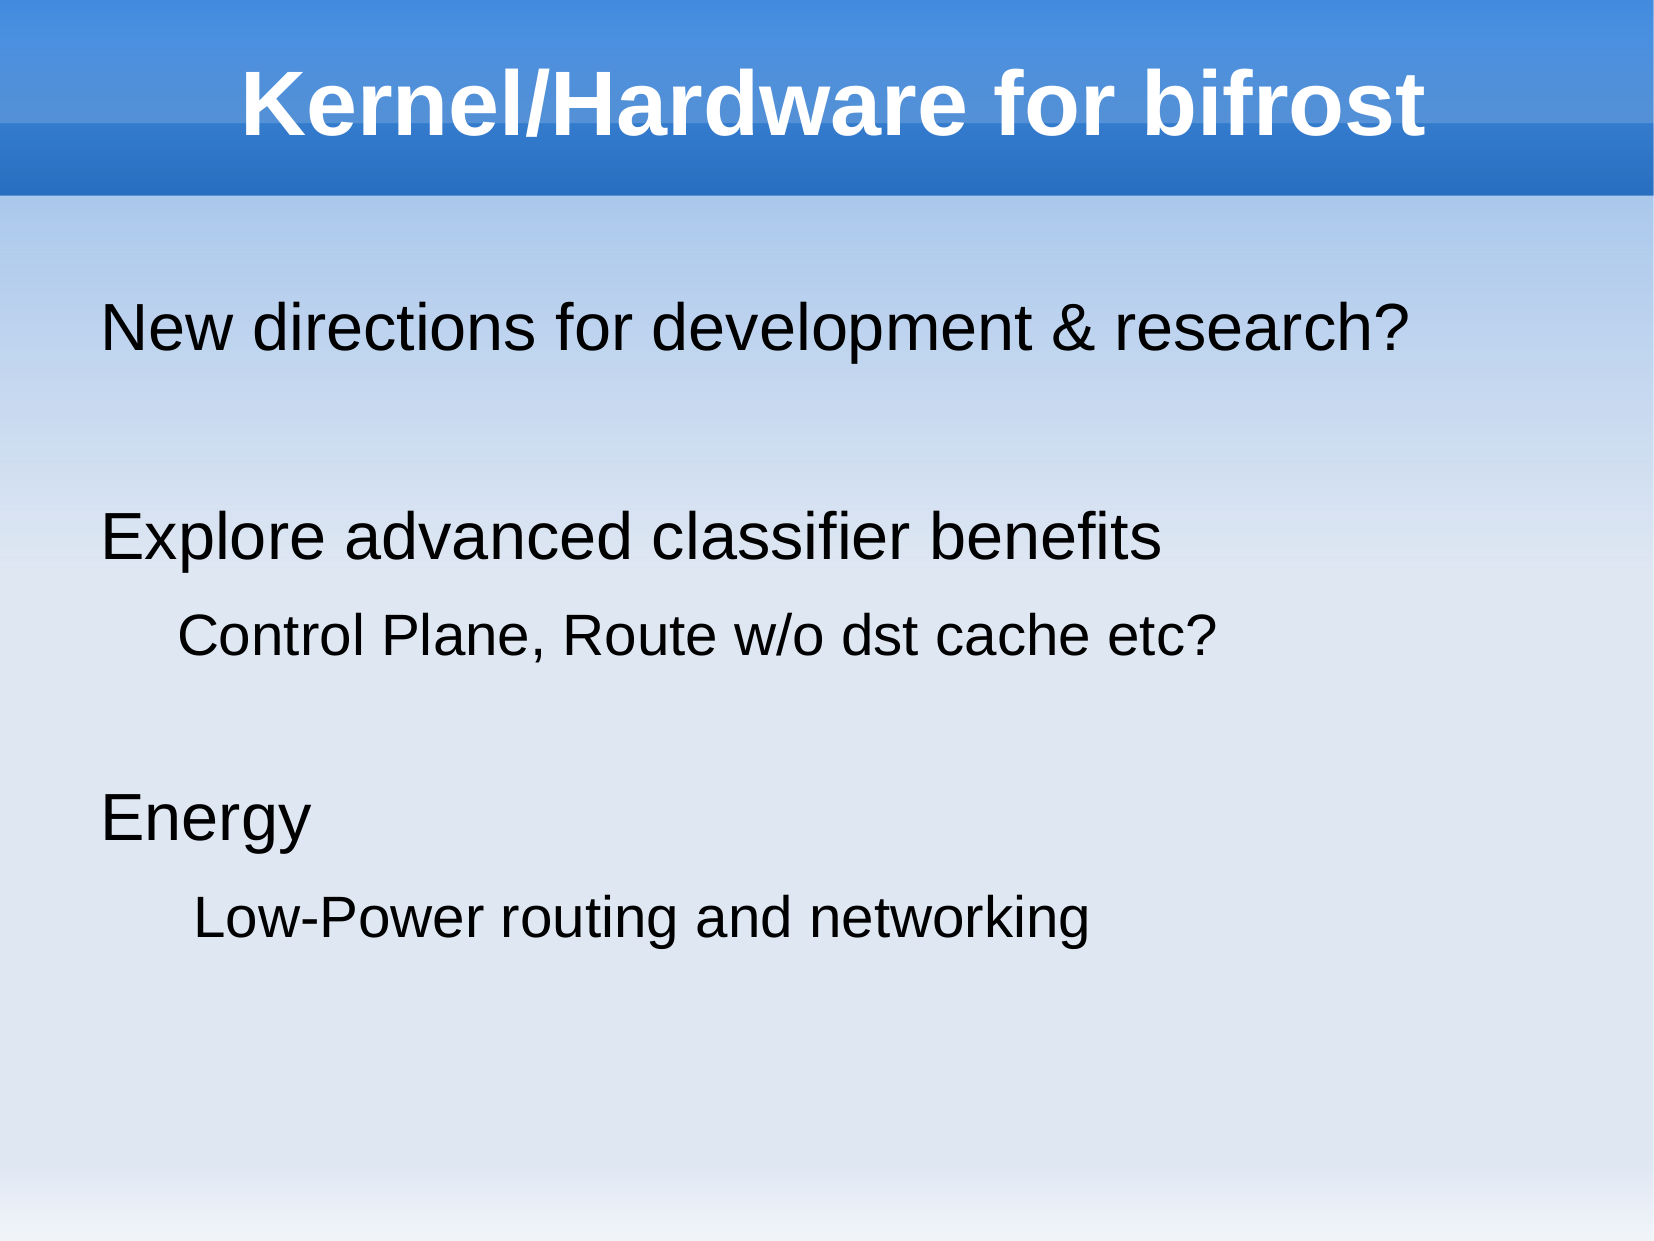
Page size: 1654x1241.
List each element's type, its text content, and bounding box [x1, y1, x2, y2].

title Kernel/Hardware for bifrost [76, 0, 1565, 208]
list New directions for development & research? Explore advanced classifier benefits Control Plane, Route w/o dst cache etc? Energy Low-Power routing and networking [82, 290, 1571, 1109]
picture [0, 0, 1654, 1241]
